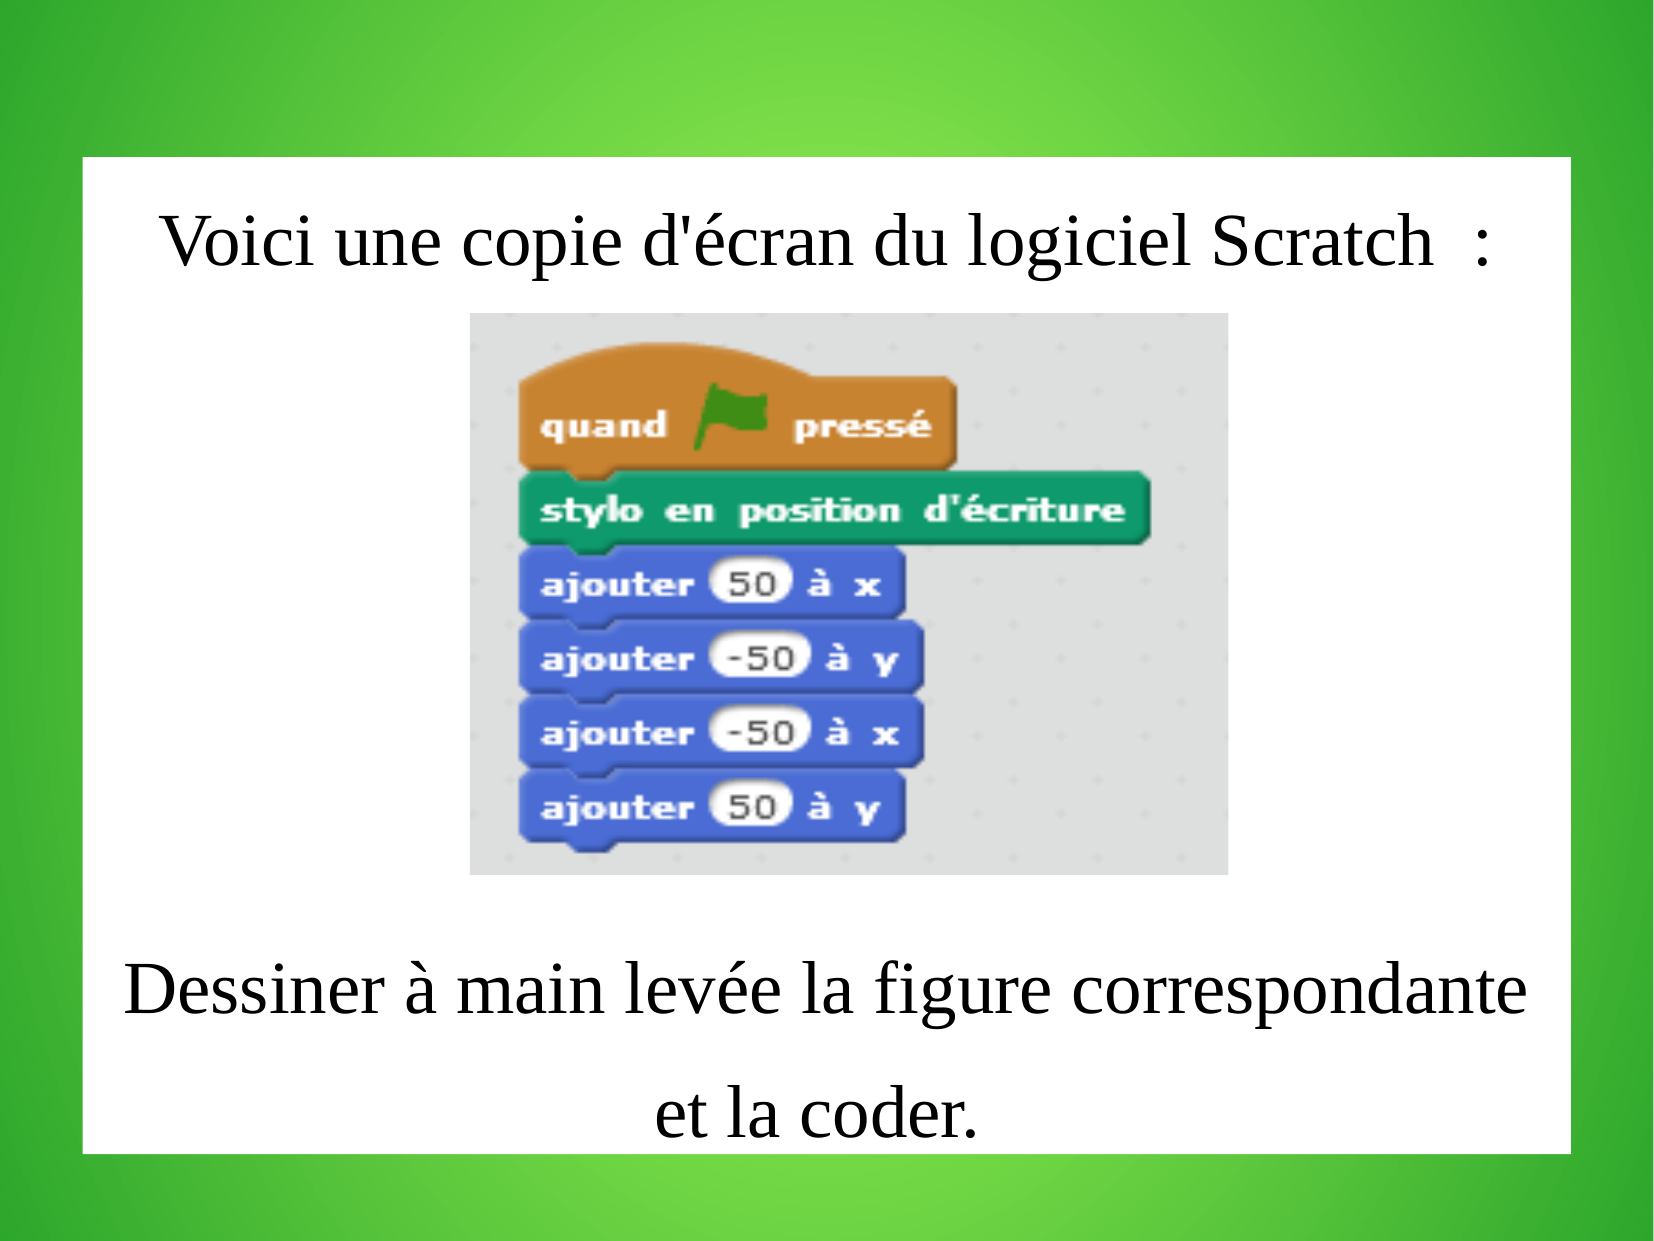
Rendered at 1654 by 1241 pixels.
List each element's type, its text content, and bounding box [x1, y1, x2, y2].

picture [0, 0, 1654, 1241]
subtitle Voici une copie d'écran du logiciel Scratch : Dessiner à main levée la figure correspondante et la coder. [82, 177, 1571, 1134]
